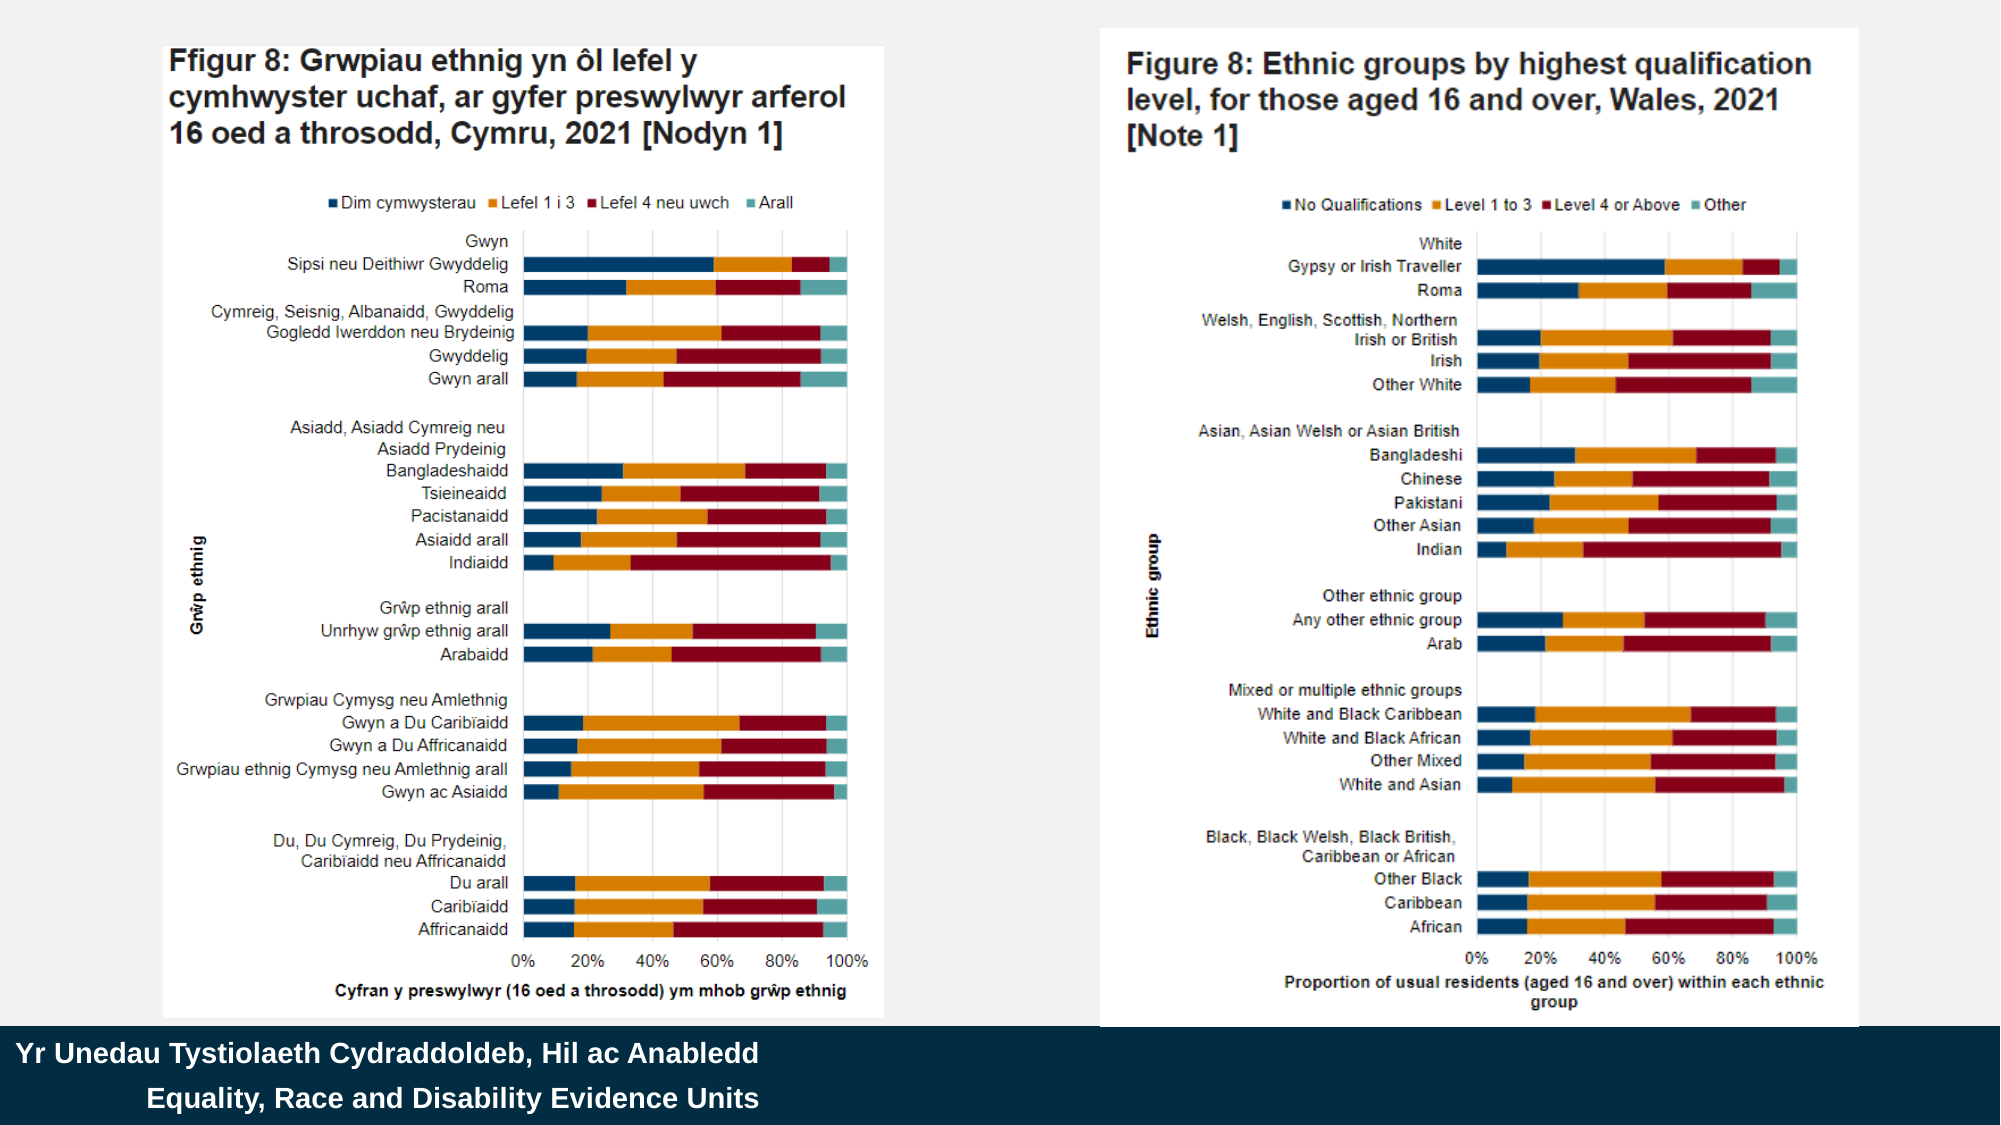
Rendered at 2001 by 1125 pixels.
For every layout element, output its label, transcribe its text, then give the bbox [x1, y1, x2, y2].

picture [1100, 28, 1859, 1026]
picture [163, 45, 884, 1018]
text_box Yr Unedau Tystiolaeth Cydraddoldeb, Hil ac Anabledd Equality, Race and Disability Evidence Units [0, 1026, 2000, 1125]
